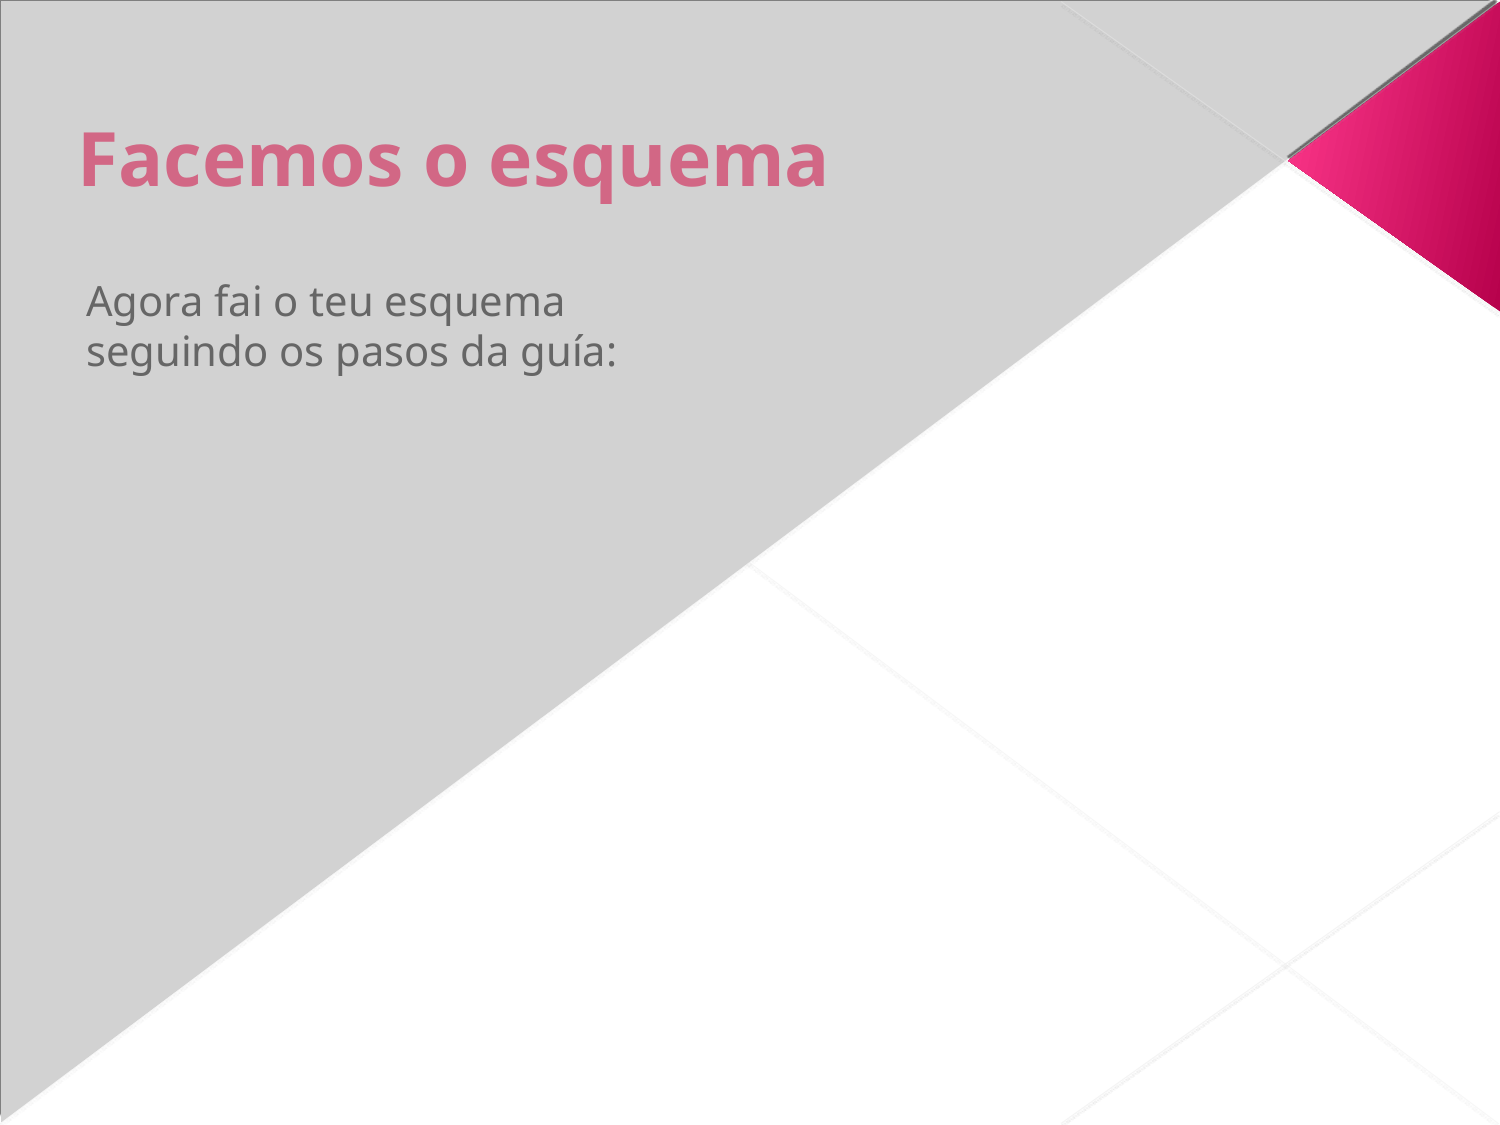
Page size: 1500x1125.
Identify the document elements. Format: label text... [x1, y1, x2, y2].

text_box Facemos o esquema [62, 44, 1250, 268]
text_box Agora fai o teu esquema seguindo os pasos da guía: [62, 267, 700, 643]
